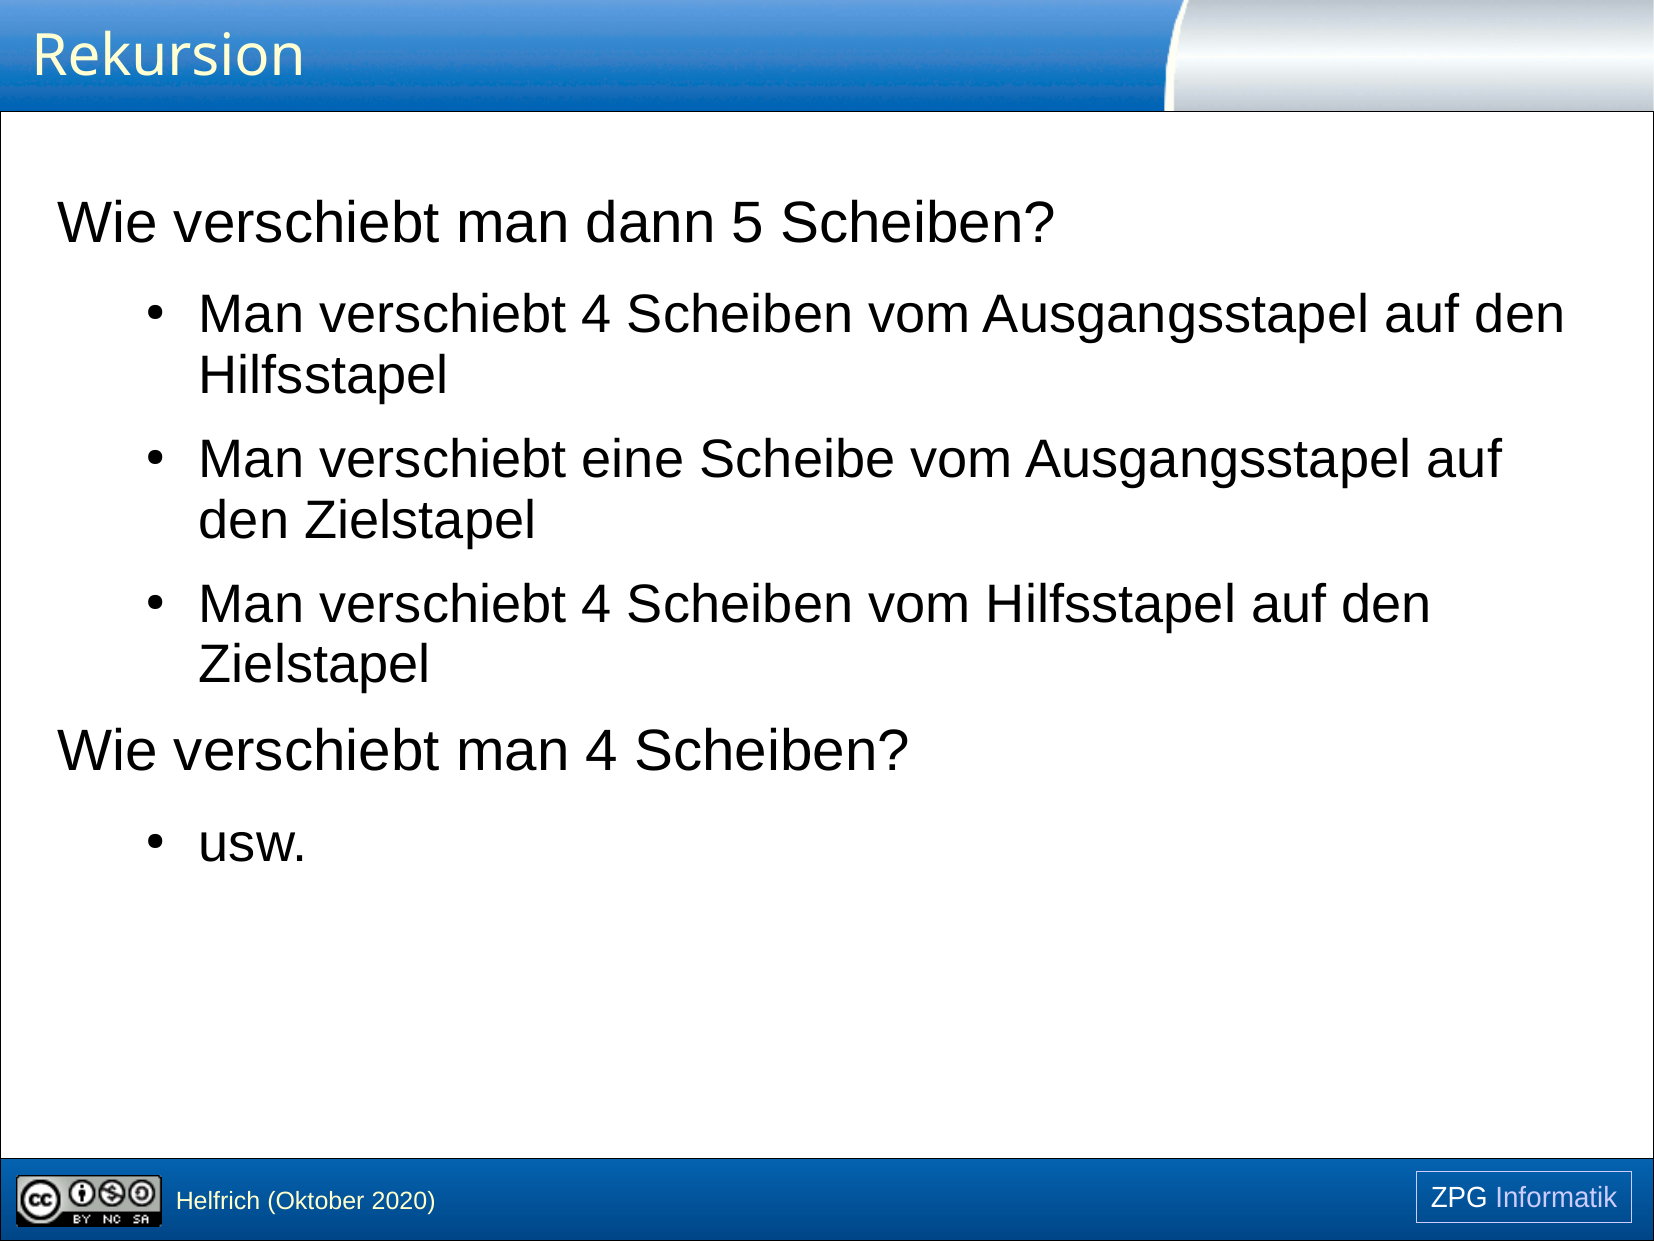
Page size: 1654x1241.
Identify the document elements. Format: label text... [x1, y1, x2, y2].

list Wie verschiebt man dann 5 Scheiben? Man verschiebt 4 Scheiben vom Ausgangsstapel auf den Hilfsstapel Man verschiebt eine Scheibe vom Ausgangsstapel auf den Zielstapel Man verschiebt 4 Scheiben vom Hilfsstapel auf den Zielstapel Wie verschiebt man 4 Scheiben? usw. [57, 189, 1605, 909]
picture [0, 0, 1654, 111]
picture [16, 1175, 162, 1227]
title Rekursion [31, 14, 1151, 92]
